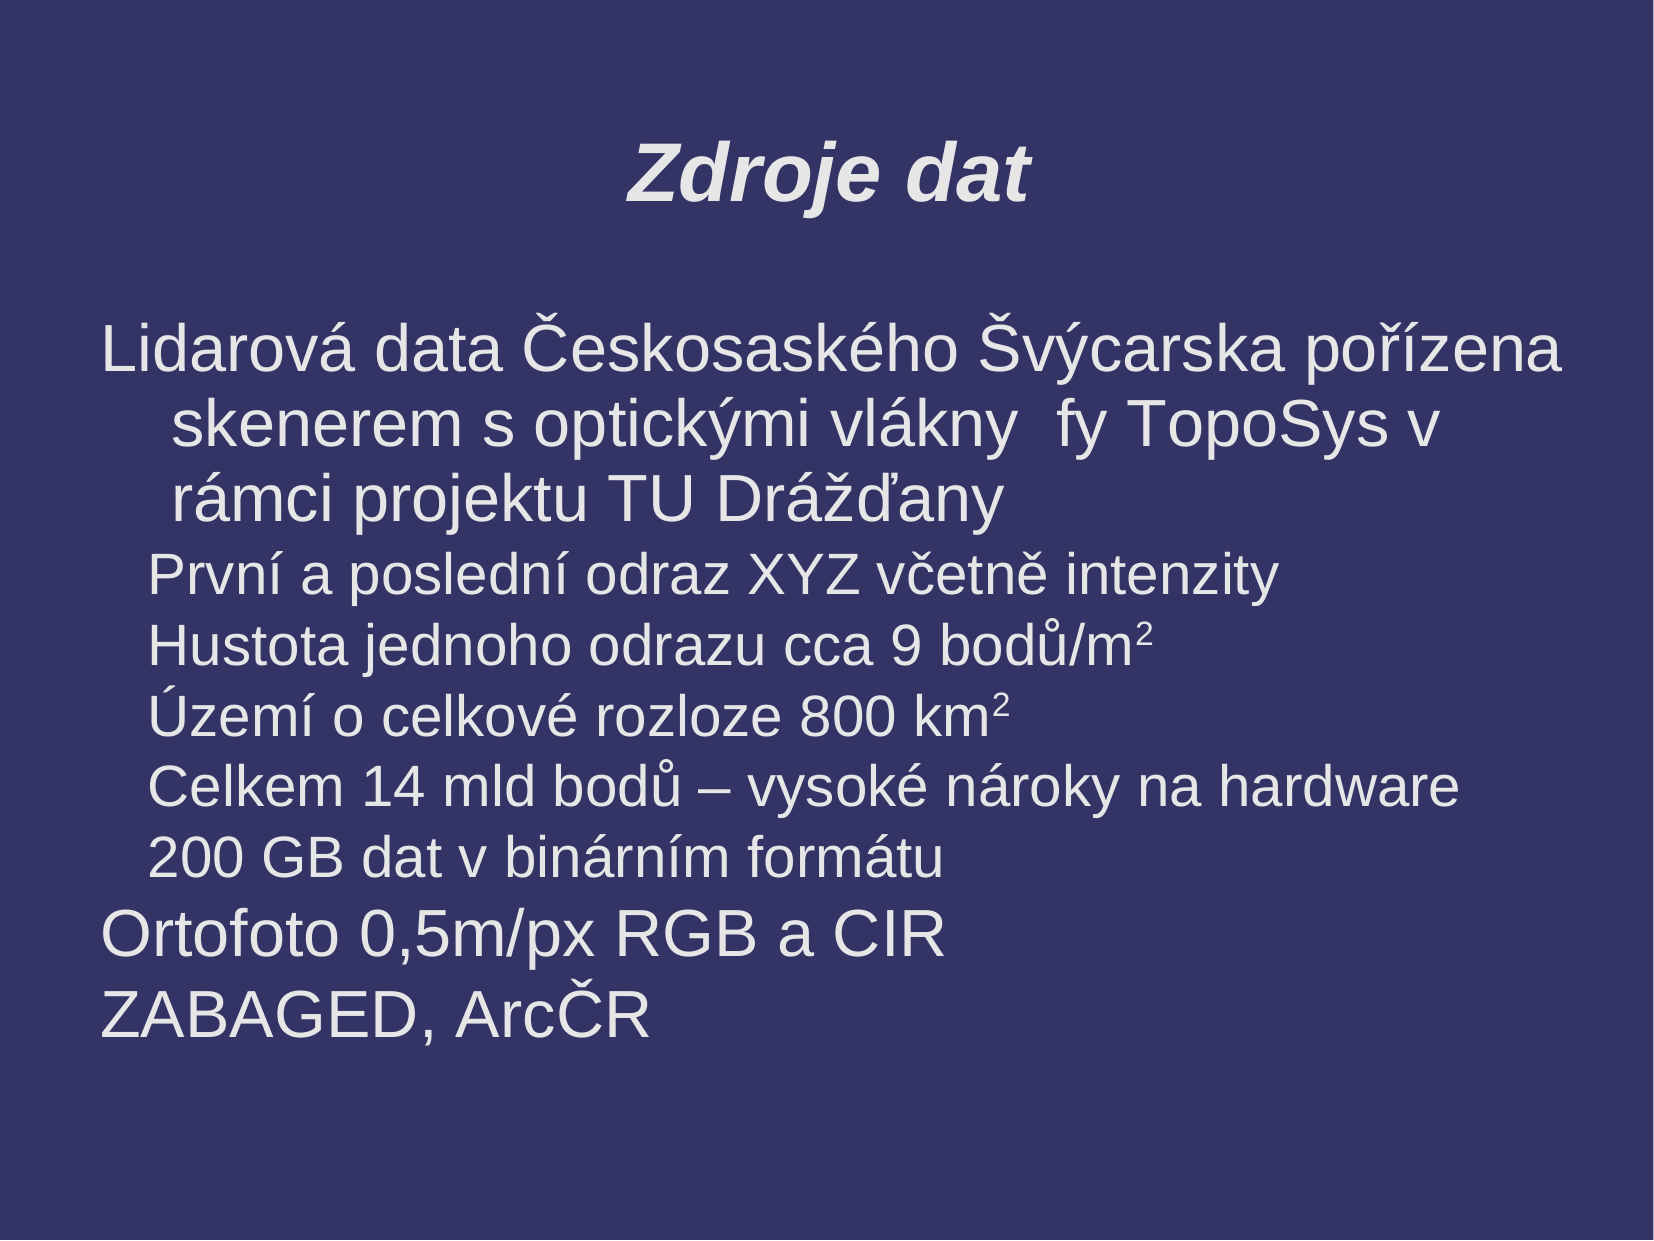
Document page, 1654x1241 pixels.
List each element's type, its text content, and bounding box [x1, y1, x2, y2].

list Lidarová data Českosaského Švýcarska pořízena skenerem s optickými vlákny fy TopoSys v rámci projektu TU Drážďany První a poslední odraz XYZ včetně intenzity Hustota jednoho odrazu cca 9 bodů/m2 Území o celkové rozloze 800 km2 Celkem 14 mld bodů – vysoké nároky na hardware 200 GB dat v binárním formátu Ortofoto 0,5m/px RGB a CIR ZABAGED, ArcČR [88, 311, 1595, 1093]
title Zdroje dat [123, 79, 1536, 266]
